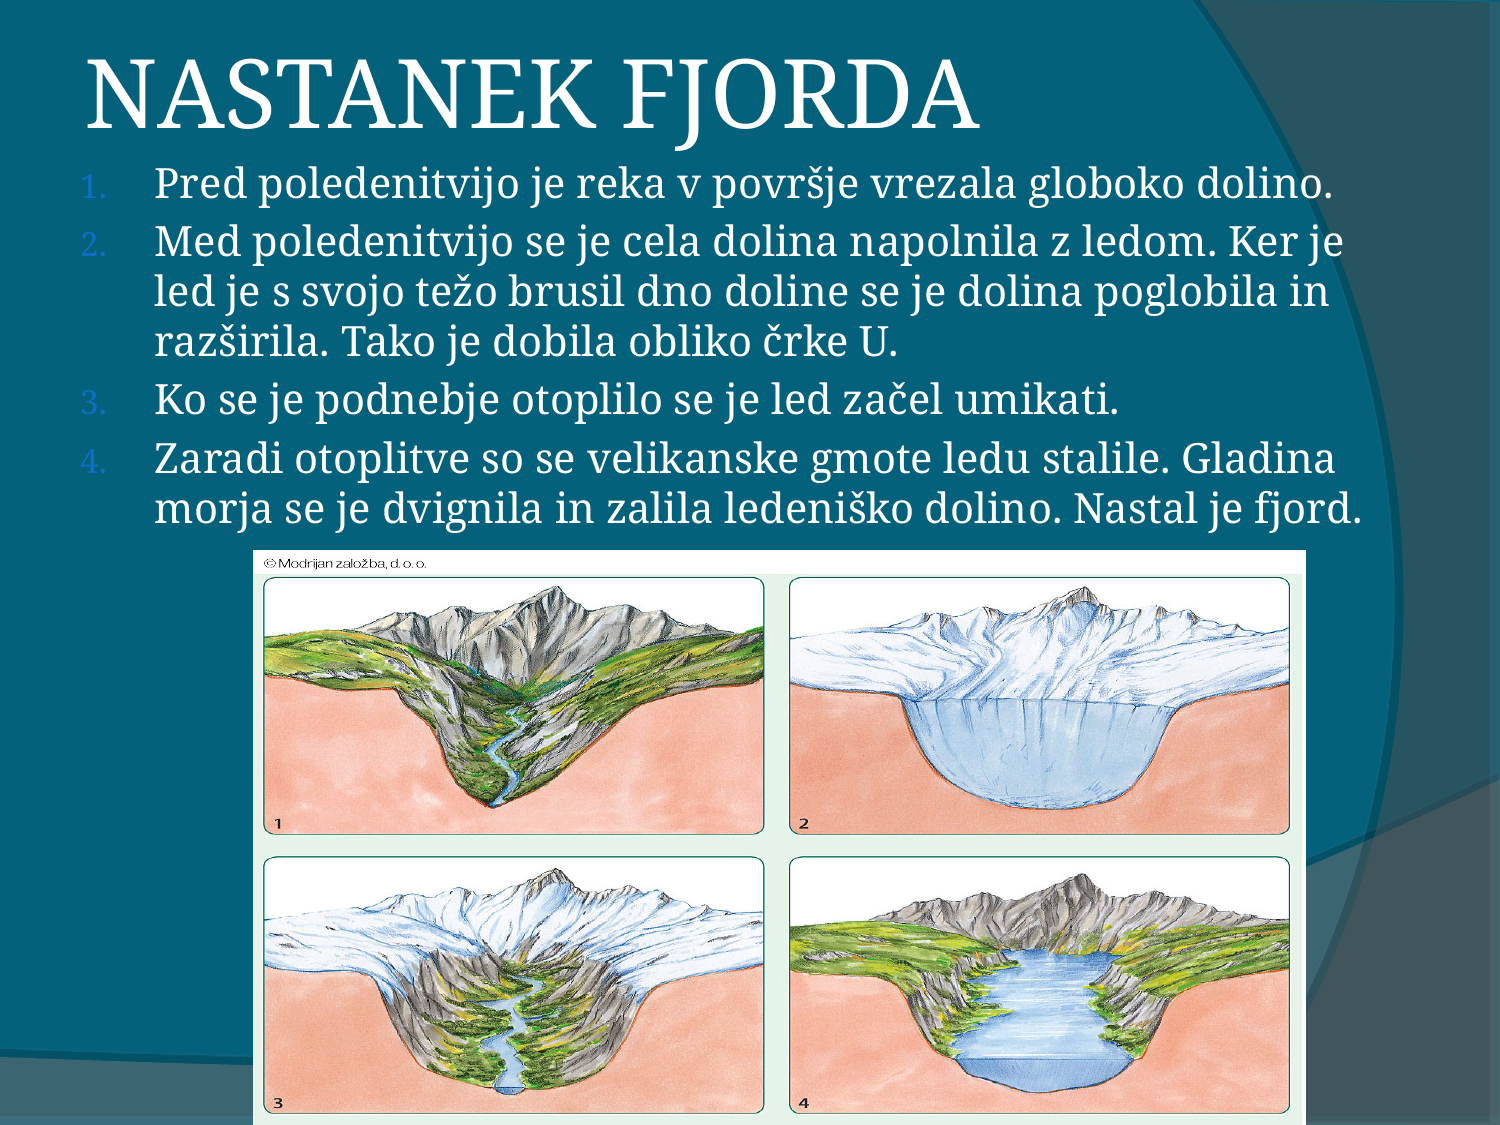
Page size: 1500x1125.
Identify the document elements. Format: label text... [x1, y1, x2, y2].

picture [253, 551, 1306, 1125]
title NASTANEK FJORDA [76, 19, 1427, 161]
list Pred poledenitvijo je reka v površje vrezala globoko dolino. Med poledenitvijo se je cela dolina napolnila z ledom. Ker je led je s svojo težo brusil dno doline se je dolina poglobila in razširila. Tako je dobila obliko črke U. Ko se je podnebje otoplilo se je led začel umikati. Zaradi otoplitve so se velikanske gmote ledu stalile. Gladina morja se je dvignila in zalila ledeniško dolino. Nastal je fjord. [64, 148, 1415, 892]
